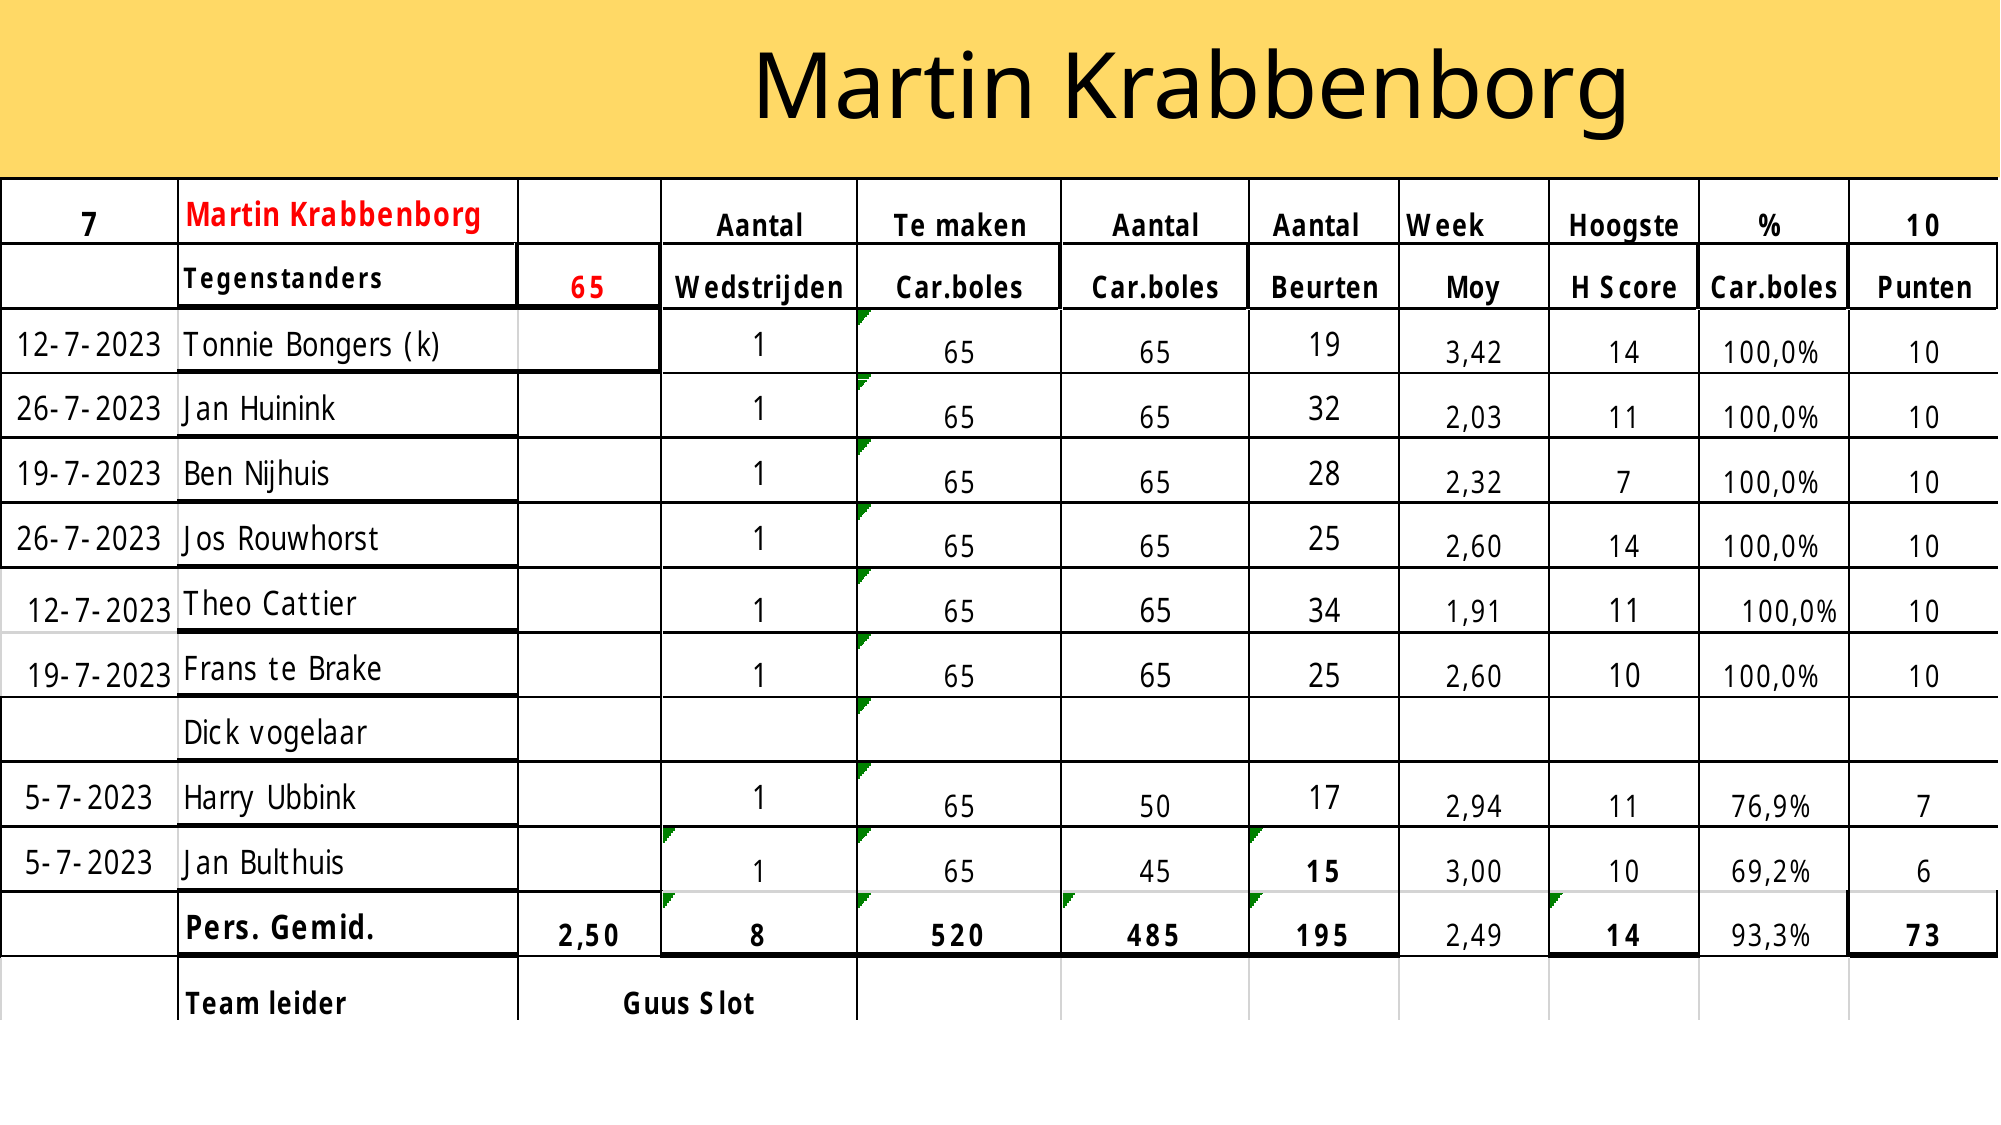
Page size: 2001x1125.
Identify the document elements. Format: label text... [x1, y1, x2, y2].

picture [0, 177, 2000, 1023]
title Martin Krabbenborg [0, 0, 2000, 177]
